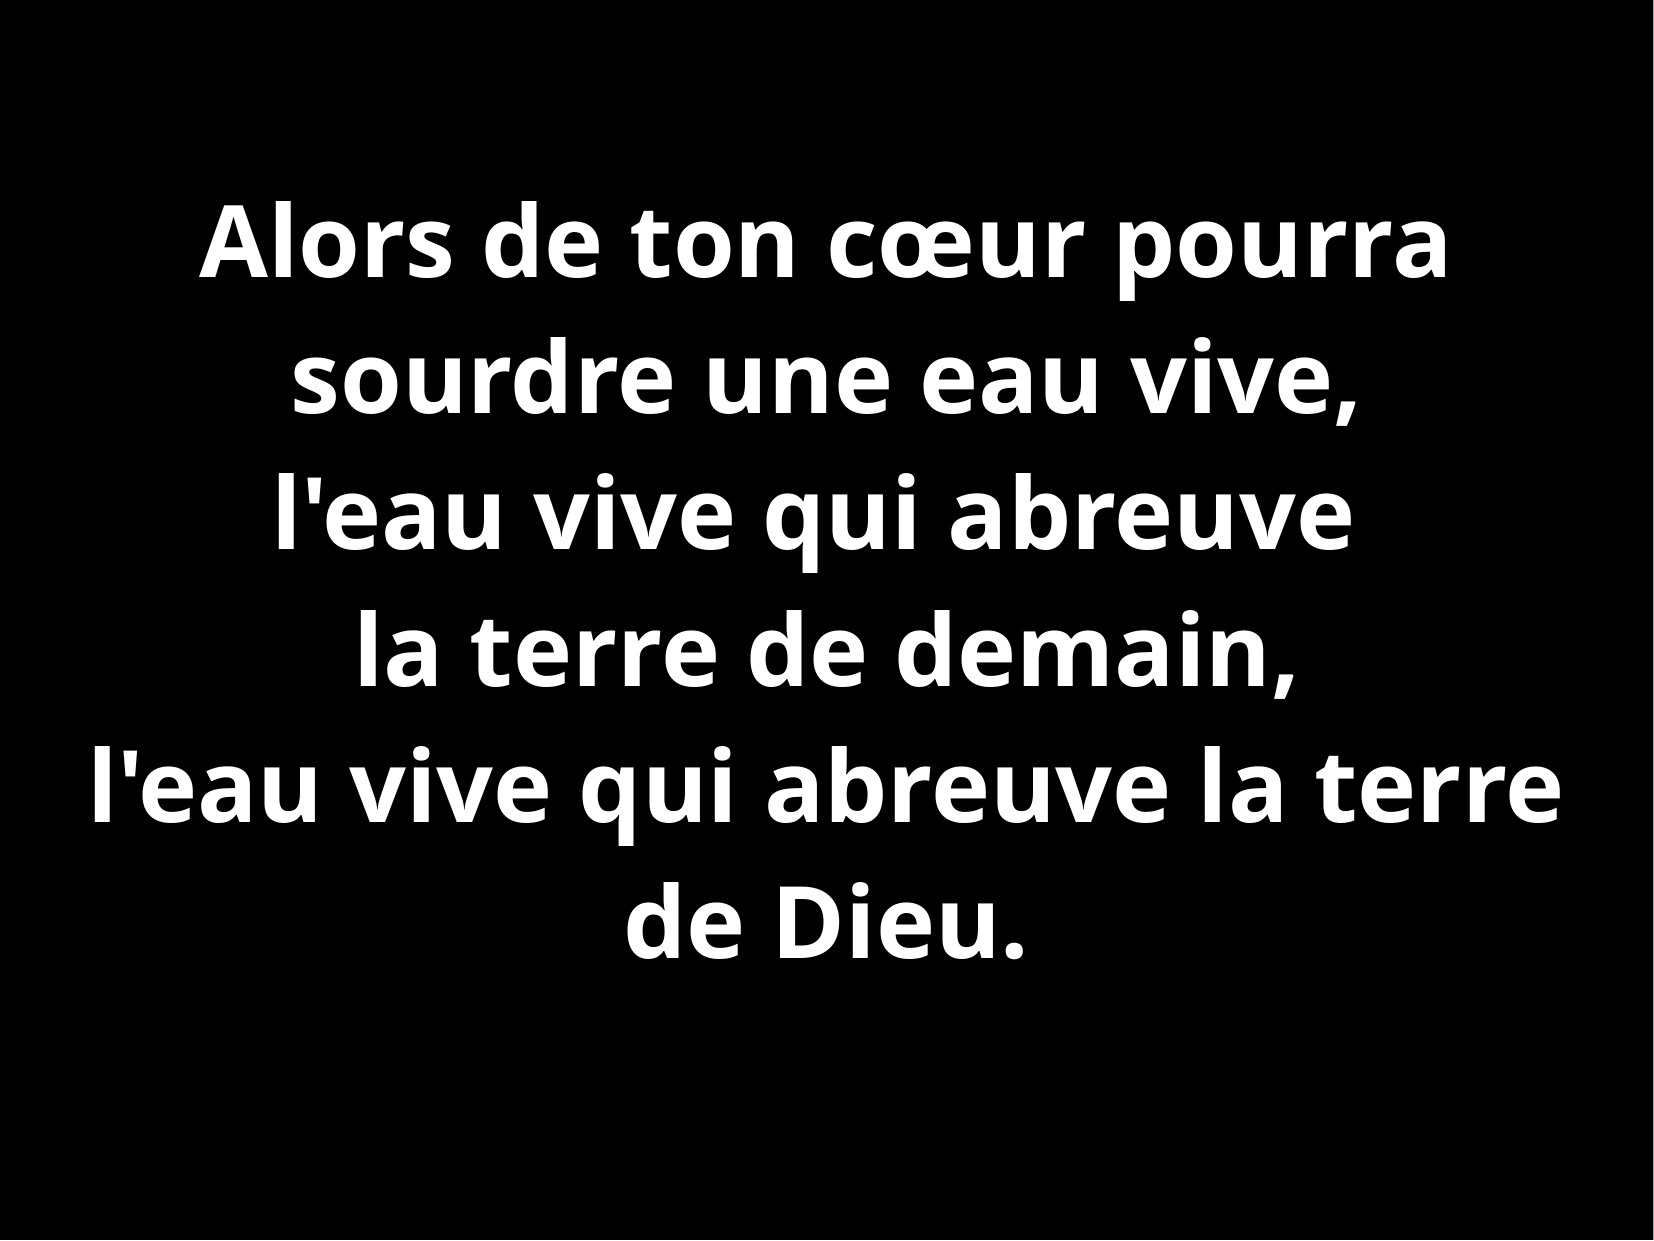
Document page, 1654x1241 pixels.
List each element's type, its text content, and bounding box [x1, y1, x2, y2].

subtitle Alors de ton cœur pourra sourdre une eau vive, l'eau vive qui abreuve la terre de demain, l'eau vive qui abreuve la terre de Dieu. [82, 49, 1571, 1109]
